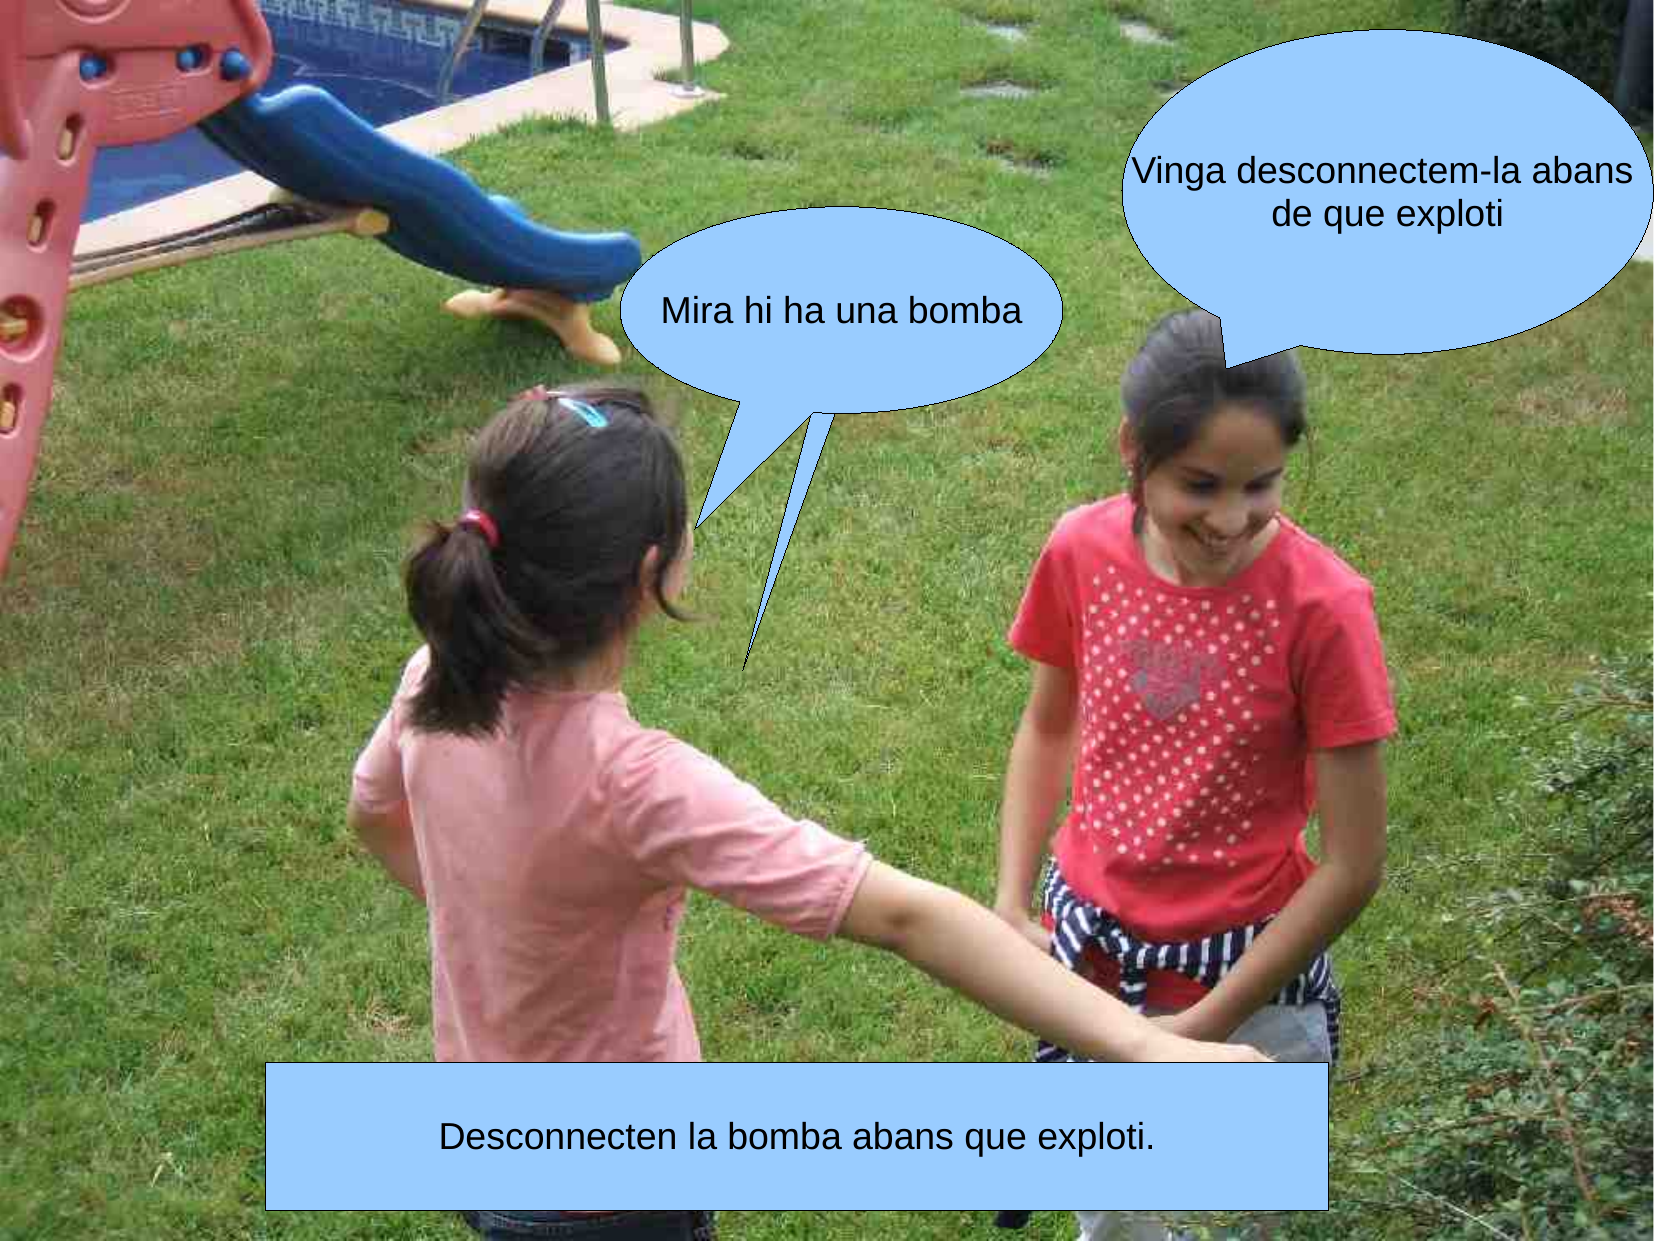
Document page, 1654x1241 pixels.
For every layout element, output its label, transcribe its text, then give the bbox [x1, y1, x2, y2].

picture [0, 0, 1654, 1241]
text_box [742, 413, 835, 671]
text_box Desconnecten la bomba abans que exploti. [265, 1062, 1329, 1211]
text_box Vinga desconnectem-la abans de que exploti [1121, 29, 1654, 369]
text_box Mira hi ha una bomba [620, 206, 1063, 530]
